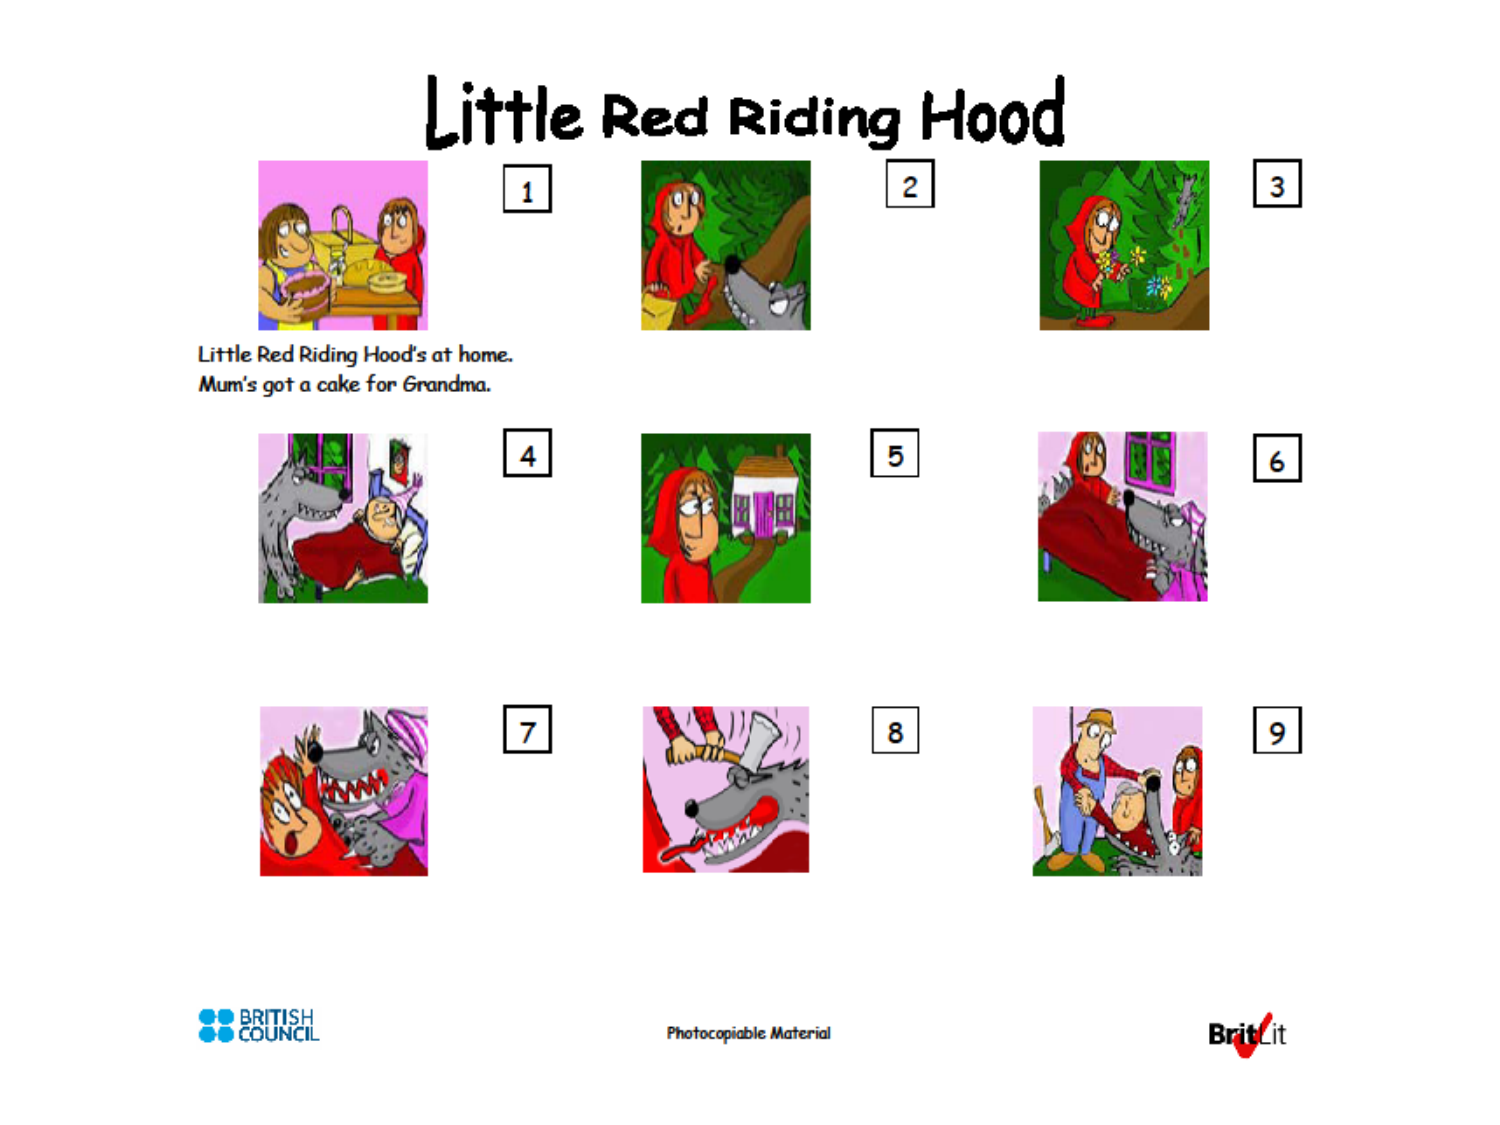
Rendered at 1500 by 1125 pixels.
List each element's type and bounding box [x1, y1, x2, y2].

chart [14, 42, 1486, 1083]
